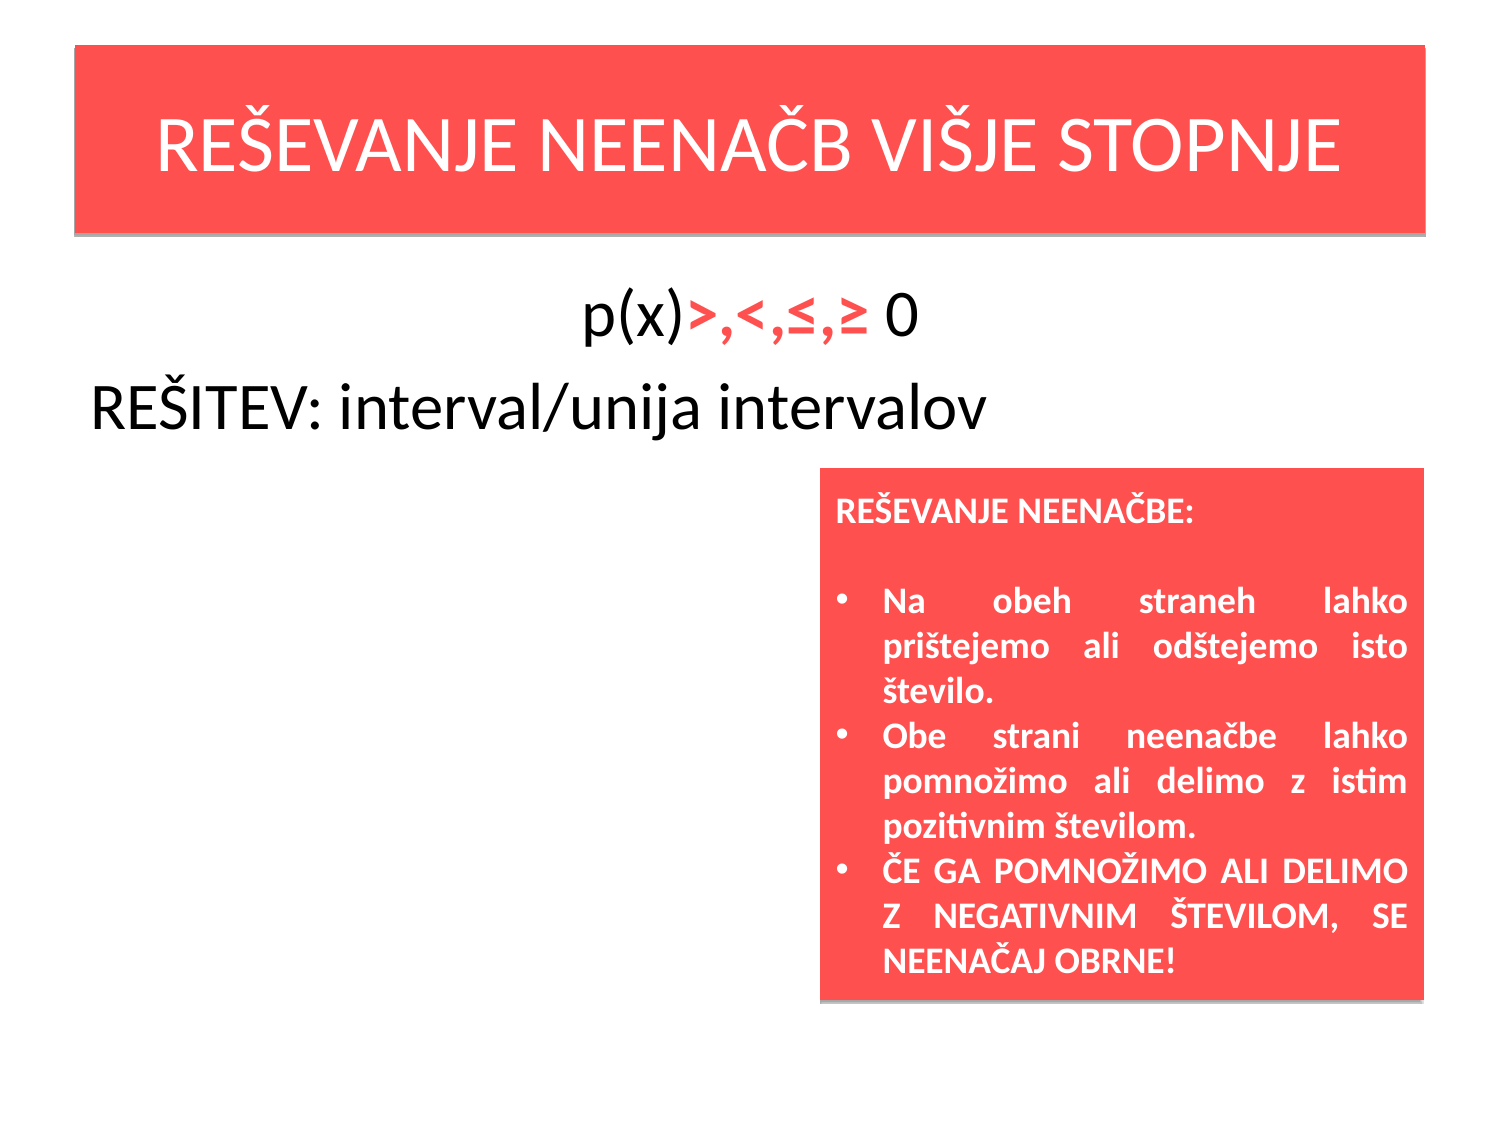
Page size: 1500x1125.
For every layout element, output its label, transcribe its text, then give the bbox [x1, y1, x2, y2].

title REŠEVANJE NEENAČB VIŠJE STOPNJE [75, 45, 1425, 233]
list p(x)>,<,≤,≥ 0 REŠITEV: interval/unija intervalov [75, 262, 1425, 1005]
text_box REŠEVANJE NEENAČBE: Na obeh straneh lahko prištejemo ali odštejemo isto število. Obe strani neenačbe lahko pomnožimo ali delimo z istim pozitivnim številom. ČE GA POMNOŽIMO ALI DELIMO Z NEGATIVNIM ŠTEVILOM, SE NEENAČAJ OBRNE! [820, 468, 1424, 1000]
